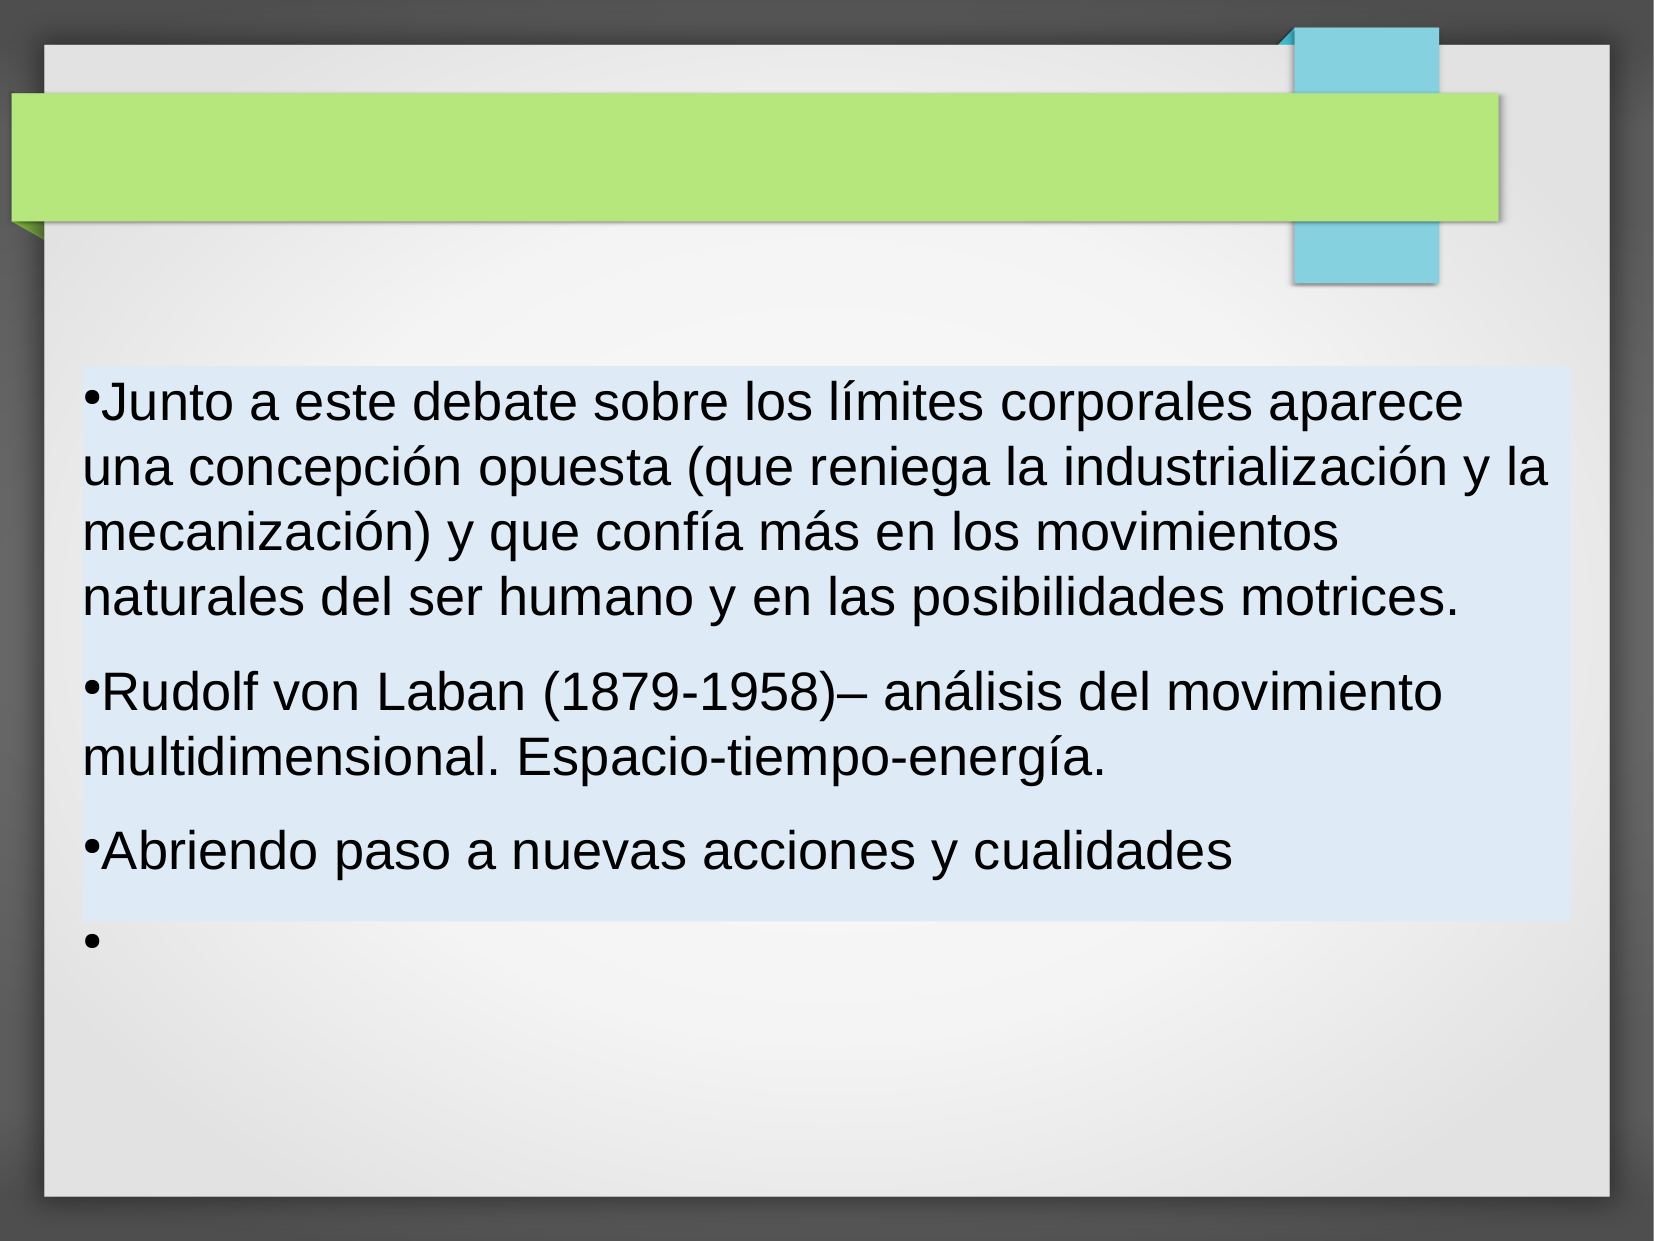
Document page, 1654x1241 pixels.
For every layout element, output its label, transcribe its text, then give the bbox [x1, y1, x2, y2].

list Junto a este debate sobre los límites corporales aparece una concepción opuesta (que reniega la industrialización y la mecanización) y que confía más en los movimientos naturales del ser humano y en las posibilidades motrices. Rudolf von Laban (1879-1958)– análisis del movimiento multidimensional. Espacio-tiempo-energía. Abriendo paso a nuevas acciones y cualidades [82, 366, 1571, 922]
